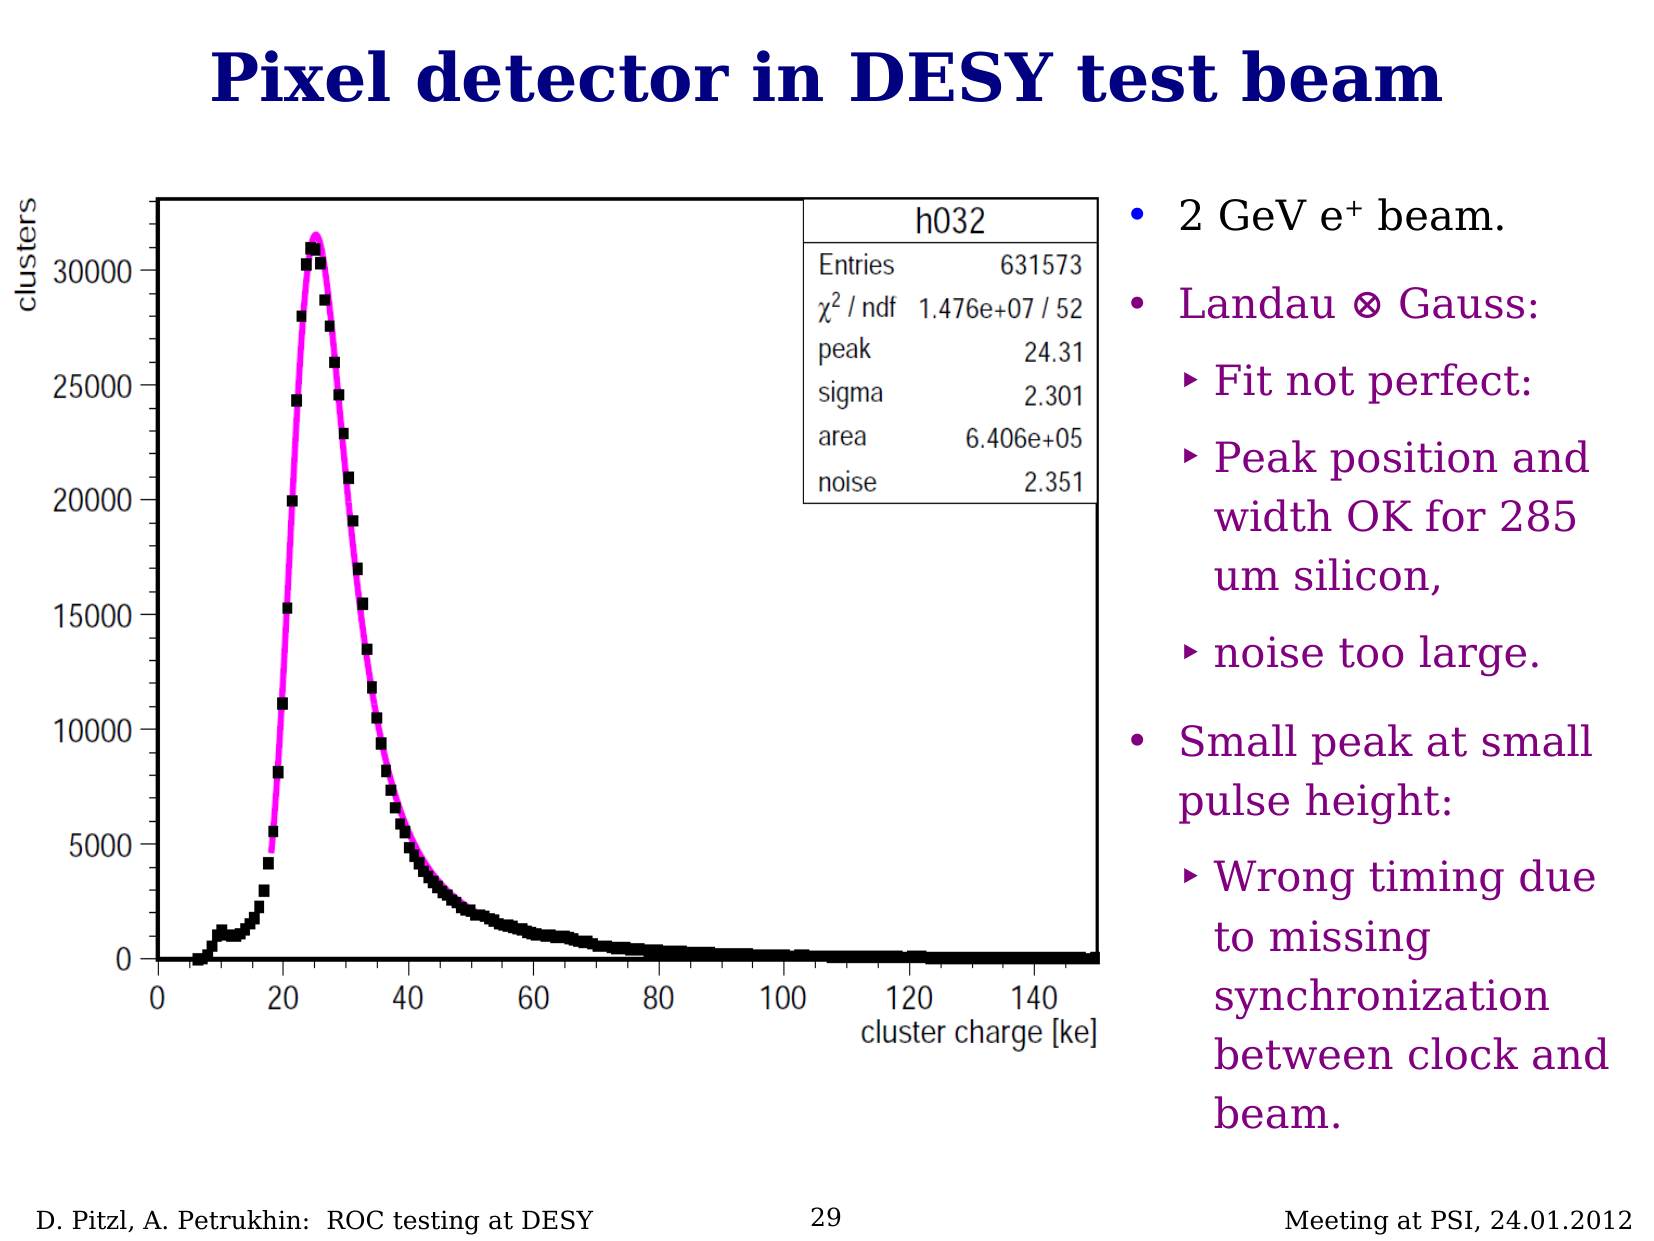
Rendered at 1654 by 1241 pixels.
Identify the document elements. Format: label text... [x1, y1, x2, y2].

title Pixel detector in DESY test beam [121, 32, 1534, 124]
list 2 GeV e+ beam. Landau ⊗ Gauss: Fit not perfect: Peak position and width OK for 285 um silicon, noise too large. Small peak at small pulse height: Wrong timing due to missing synchronization between clock and beam. [1125, 180, 1639, 1129]
picture [5, 181, 1125, 1058]
